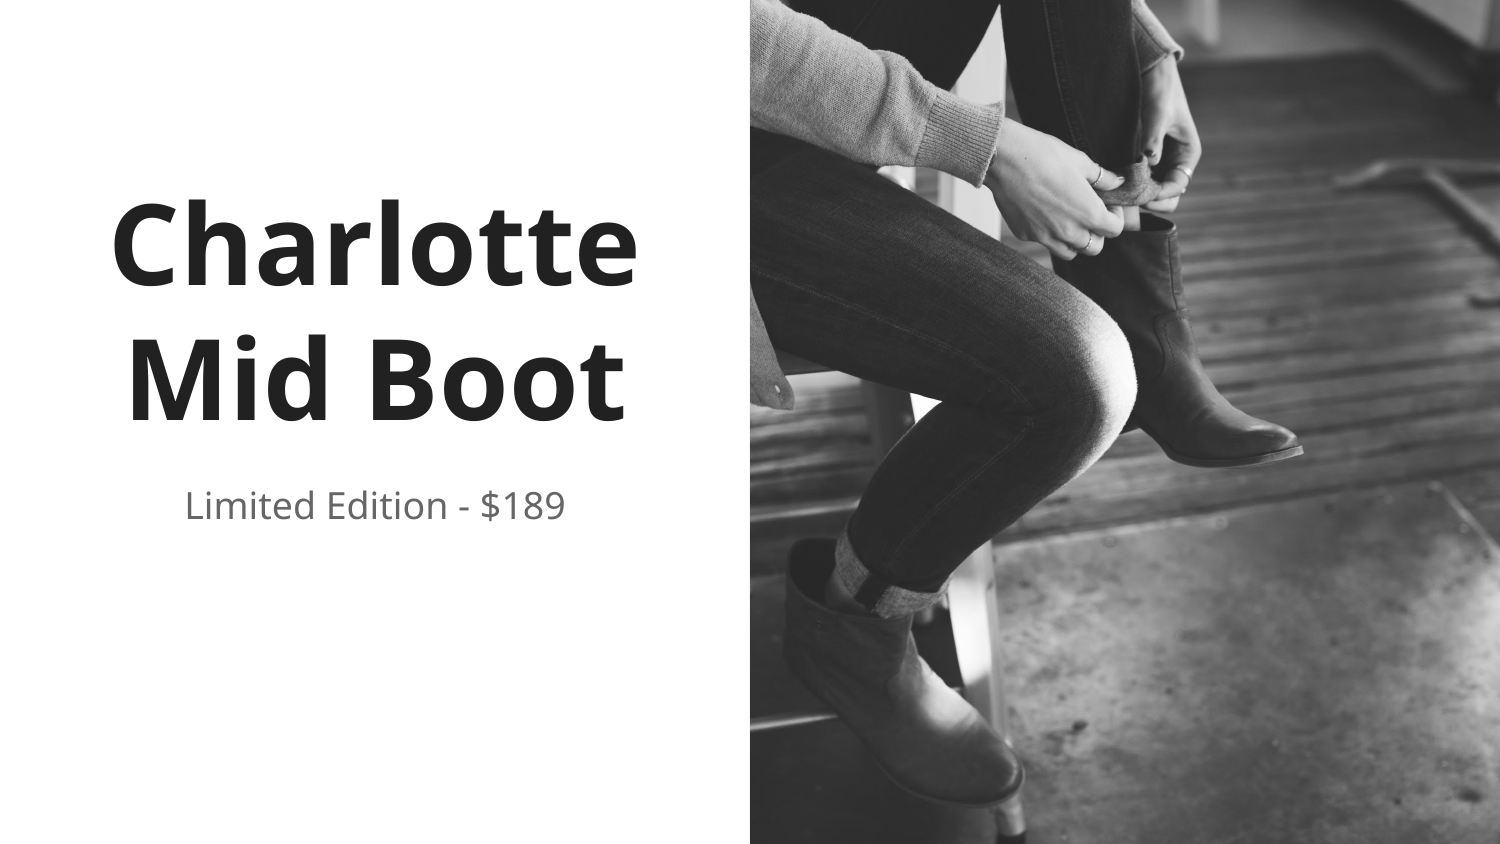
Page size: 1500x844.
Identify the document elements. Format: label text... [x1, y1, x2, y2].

picture [750, 0, 1500, 844]
subtitle Limited Edition - $189 [43, 466, 708, 688]
title Charlotte Mid Boot [43, 177, 708, 458]
